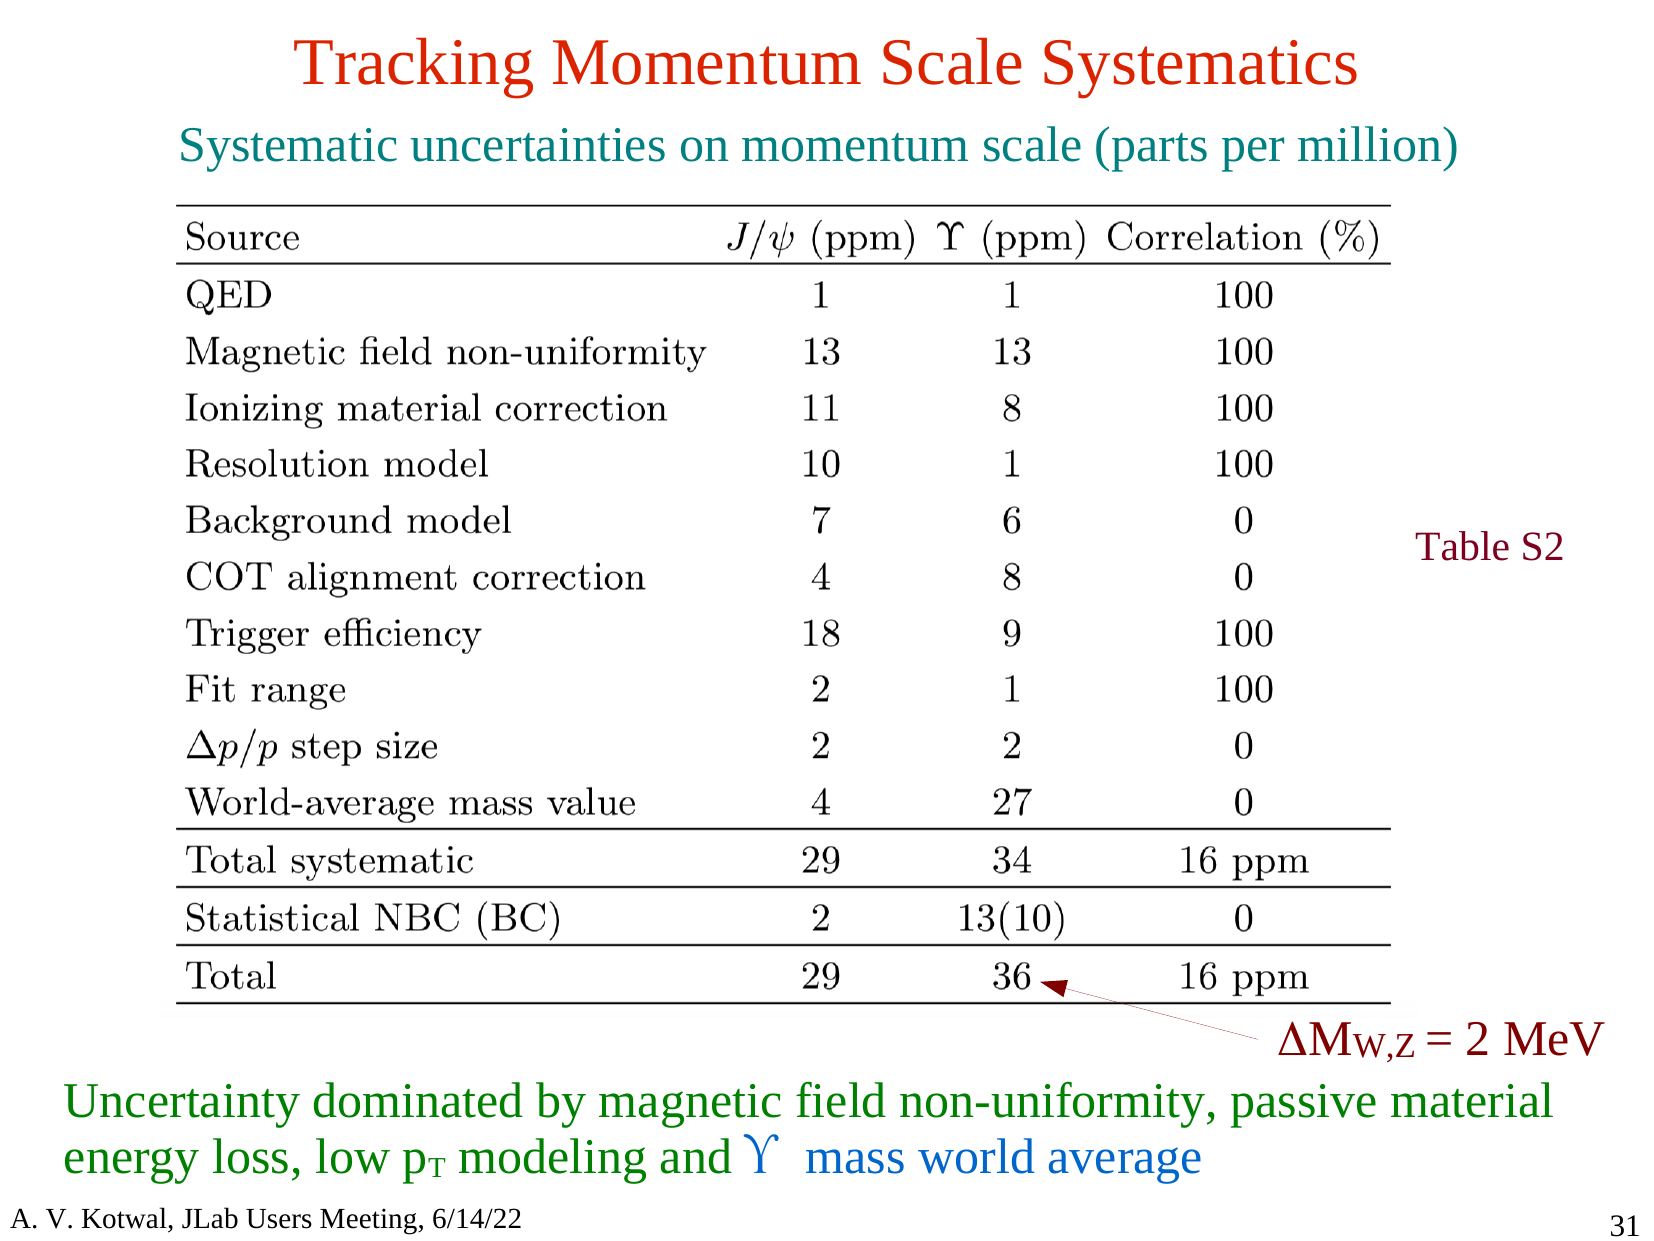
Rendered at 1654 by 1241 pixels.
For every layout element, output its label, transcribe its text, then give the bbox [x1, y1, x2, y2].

text_box Uncertainty dominated by magnetic field non-uniformity, passive material energy loss, low pT modeling and ϒ mass world average [63, 1073, 1553, 1201]
text_box ΔMW,Z = 2 MeV [1100, 1010, 1640, 1088]
text_box Systematic uncertainties on momentum scale (parts per million) [178, 117, 1576, 228]
text_box Table S2 [1415, 522, 1565, 570]
picture [161, 193, 1418, 1018]
title Tracking Momentum Scale Systematics [121, 8, 1534, 115]
